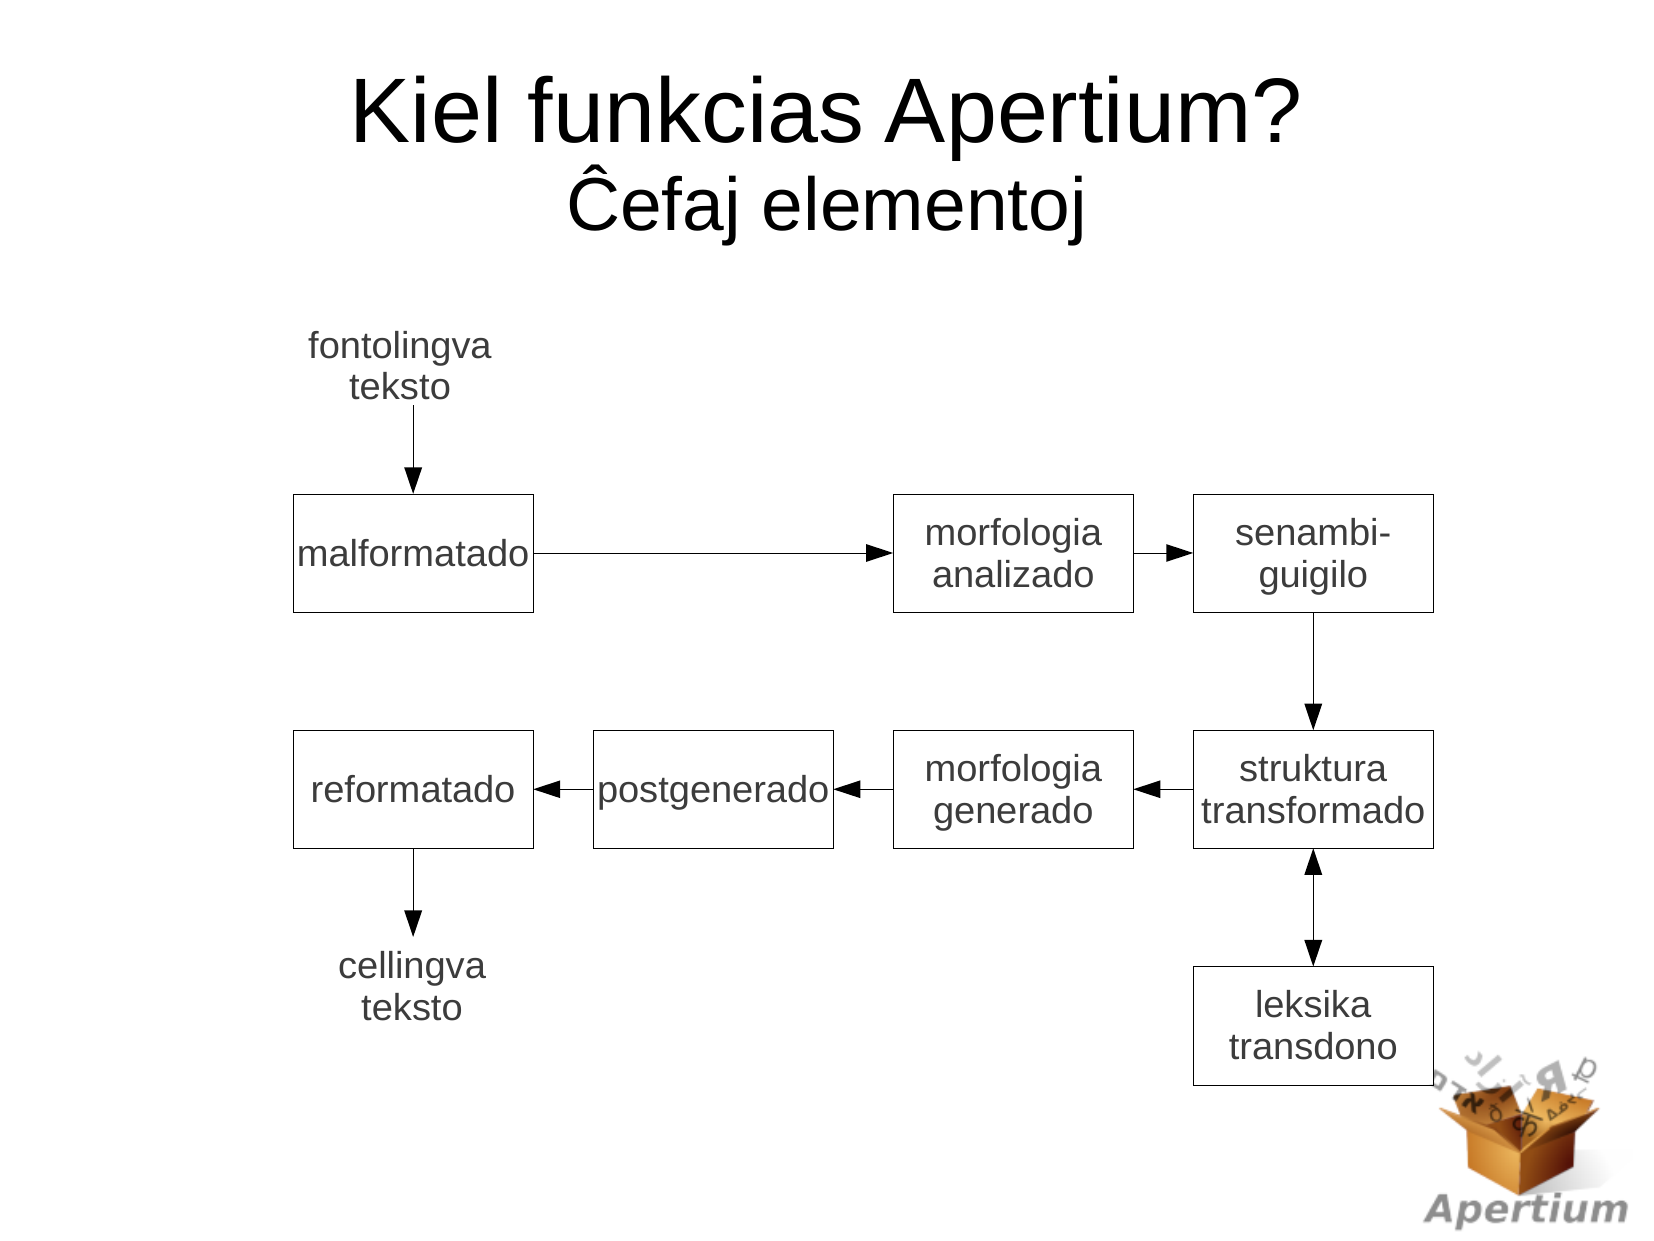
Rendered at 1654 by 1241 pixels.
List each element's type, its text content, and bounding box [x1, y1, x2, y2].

title Kiel funkcias Apertium? Ĉefaj elementoj [82, 49, 1571, 257]
chart [206, 295, 1654, 1114]
picture [1417, 1114, 1633, 1241]
